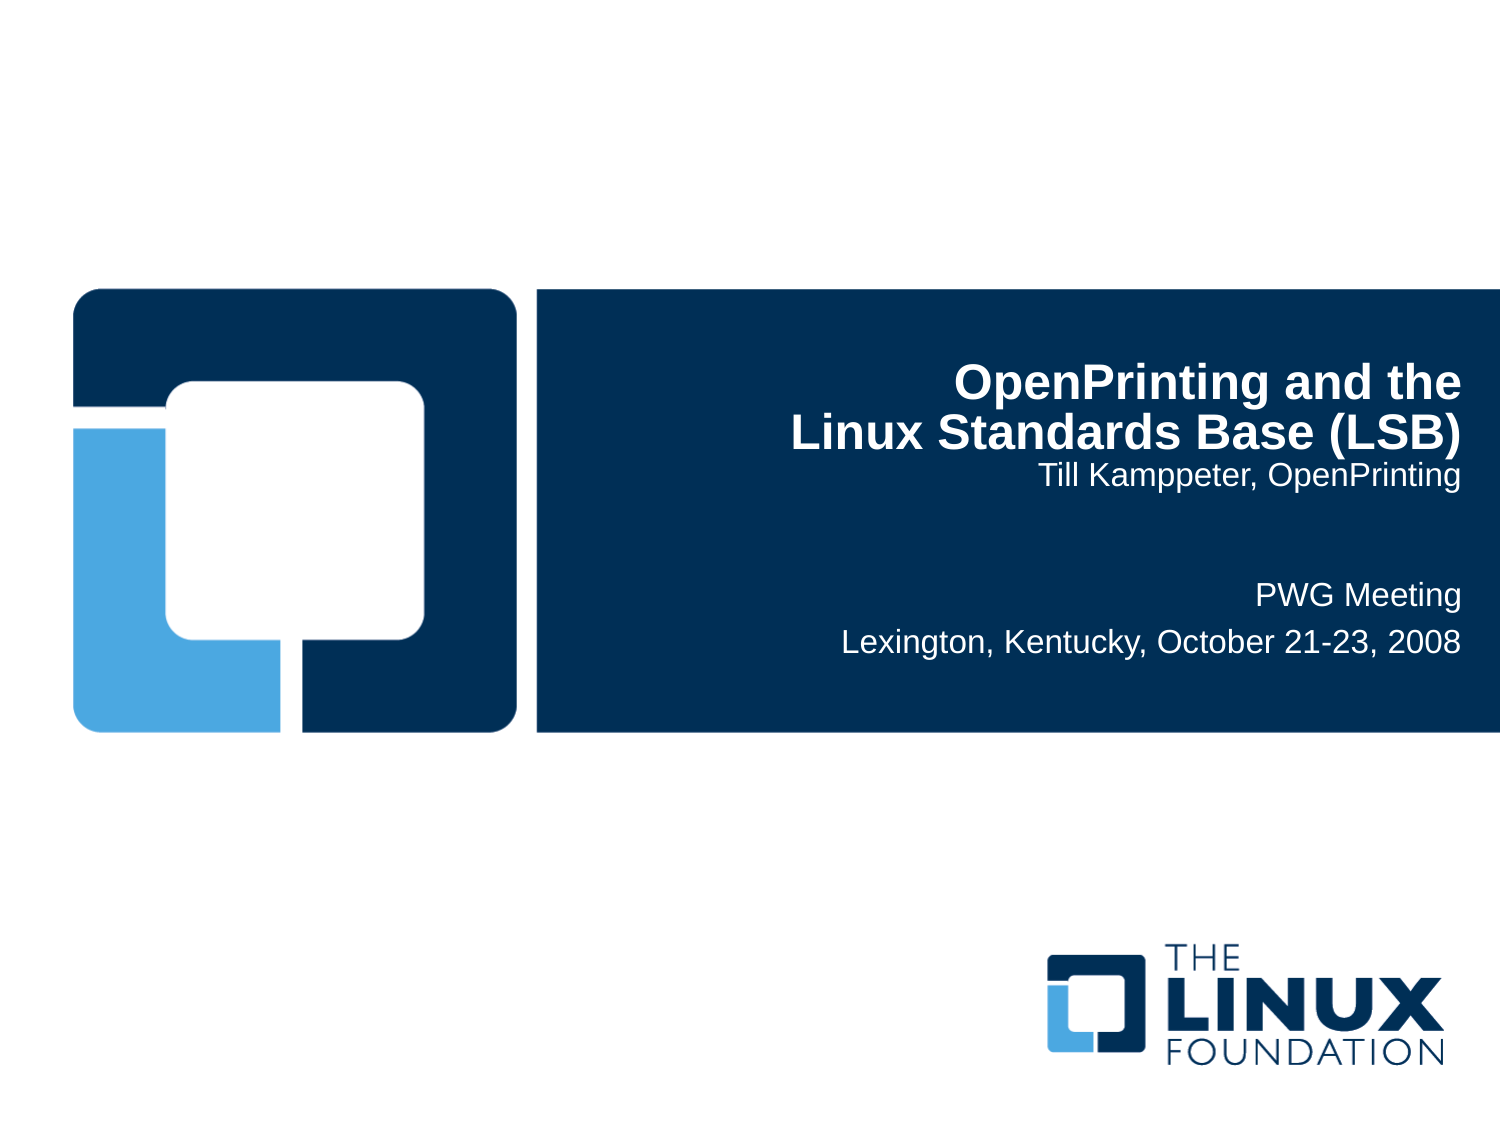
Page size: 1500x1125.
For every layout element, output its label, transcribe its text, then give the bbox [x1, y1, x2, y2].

picture [0, 0, 1500, 1125]
subtitle PWG Meeting Lexington, Kentucky, October 21-23, 2008 [599, 544, 1463, 696]
title OpenPrinting and the Linux Standards Base (LSB) Till Kamppeter, OpenPrinting [599, 319, 1463, 533]
